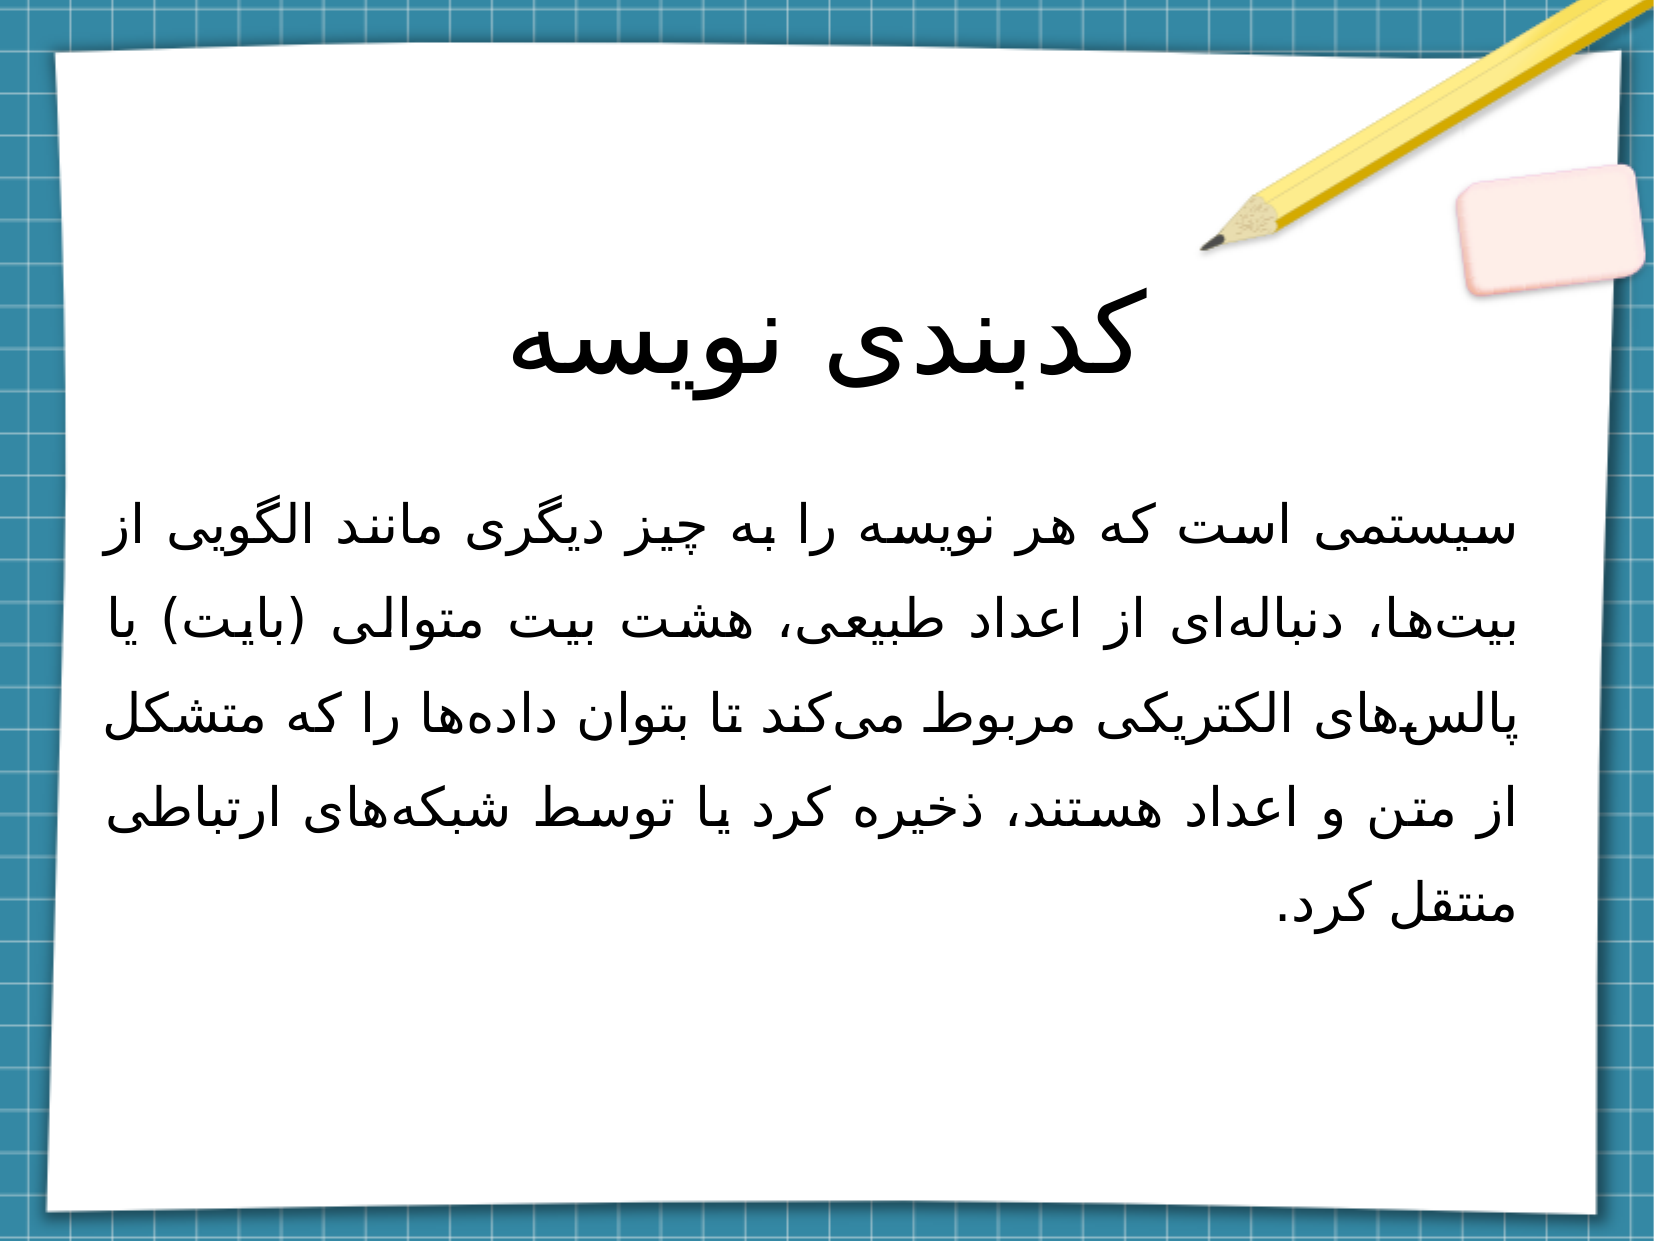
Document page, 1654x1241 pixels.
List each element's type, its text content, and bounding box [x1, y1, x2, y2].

picture [0, 0, 1654, 1241]
title کدبندی نویسه [82, 230, 1571, 438]
list سیستمی است که هر نویسه را به چیز دیگری مانند الگویی از بیت‌ها، دنباله‌ای از اعداد طبیعی، هشت بیت متوالی (بایت) یا پالس‌های الکتریکی مربوط می‌کند تا بتوان داده‌ها را که متشکل از متن و اعداد هستند، ذخیره کرد یا توسط شبکه‌های ارتباطی منتقل کرد. [101, 461, 1591, 1156]
